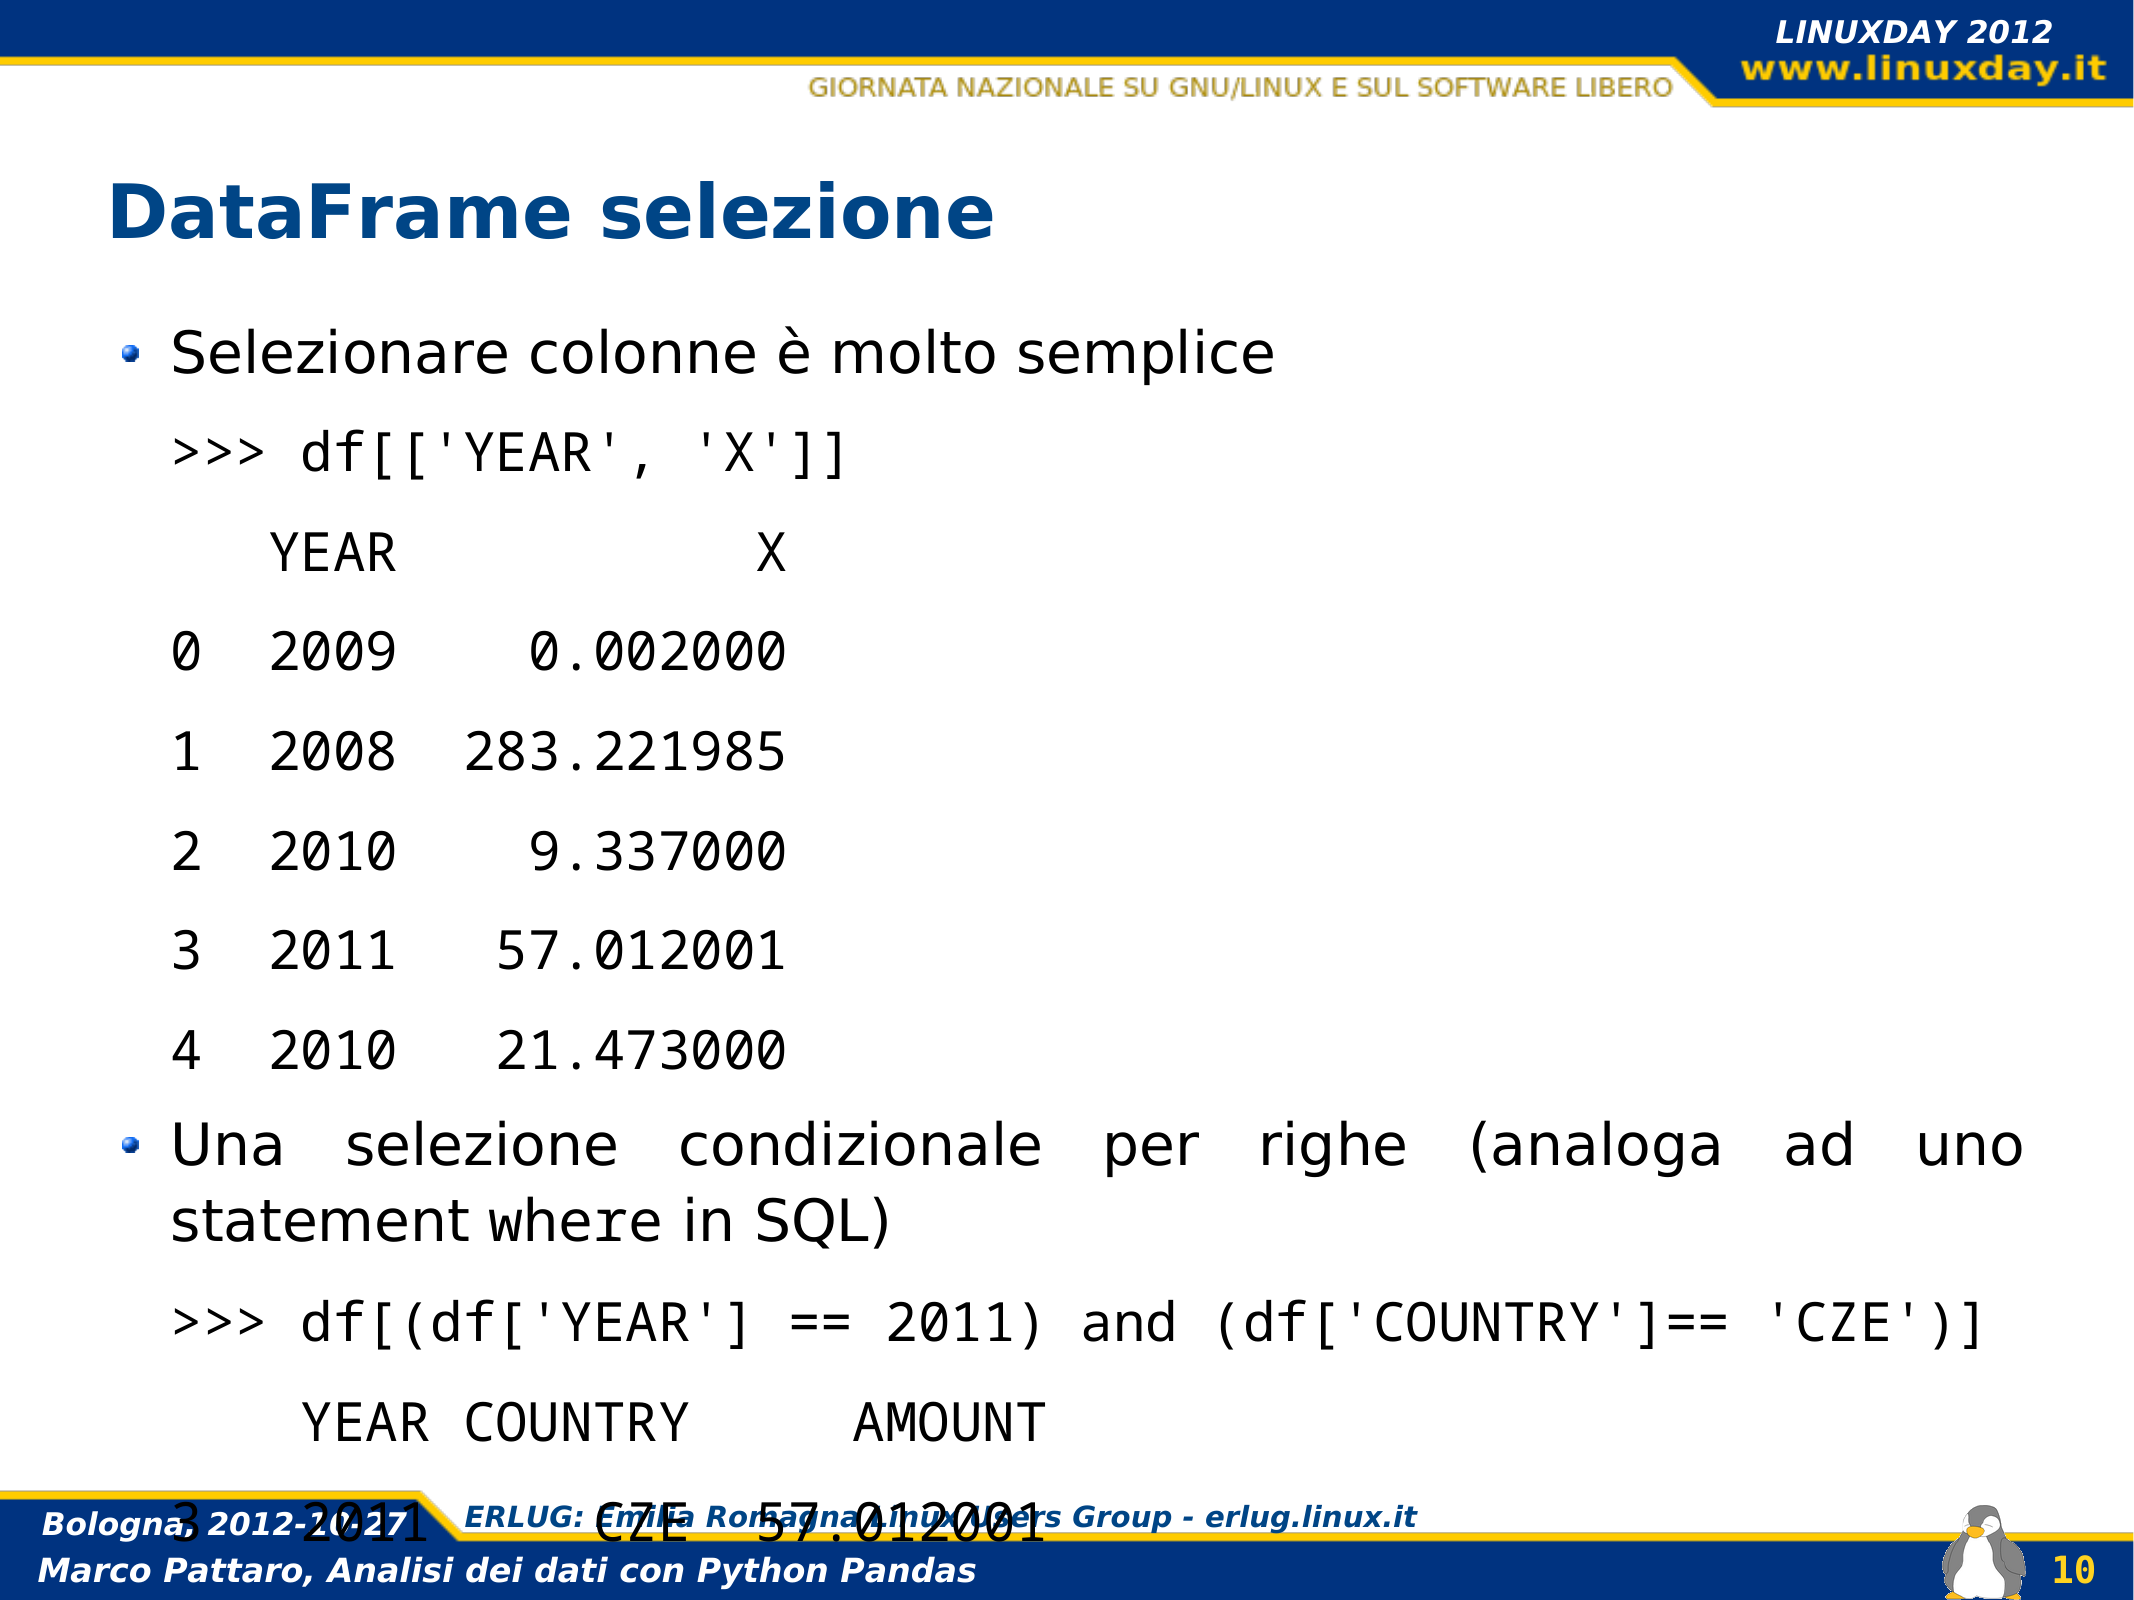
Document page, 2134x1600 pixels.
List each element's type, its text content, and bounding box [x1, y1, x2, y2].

picture [0, 0, 2134, 1600]
list Selezionare colonne è molto semplice >>> df[['YEAR', 'X']] YEAR X 0 2009 0.002000 1 2008 283.221985 2 2010 9.337000 3 2011 57.012001 4 2010 21.473000 Una selezione condizionale per righe (analoga ad uno statement where in SQL) >>> df[(df['YEAR'] == 2011) and (df['COUNTRY']== 'CZE')] YEAR COUNTRY AMOUNT 3 2011 CZE 57.012001 [106, 319, 2027, 1441]
title DataFrame selezione [106, 159, 2080, 267]
